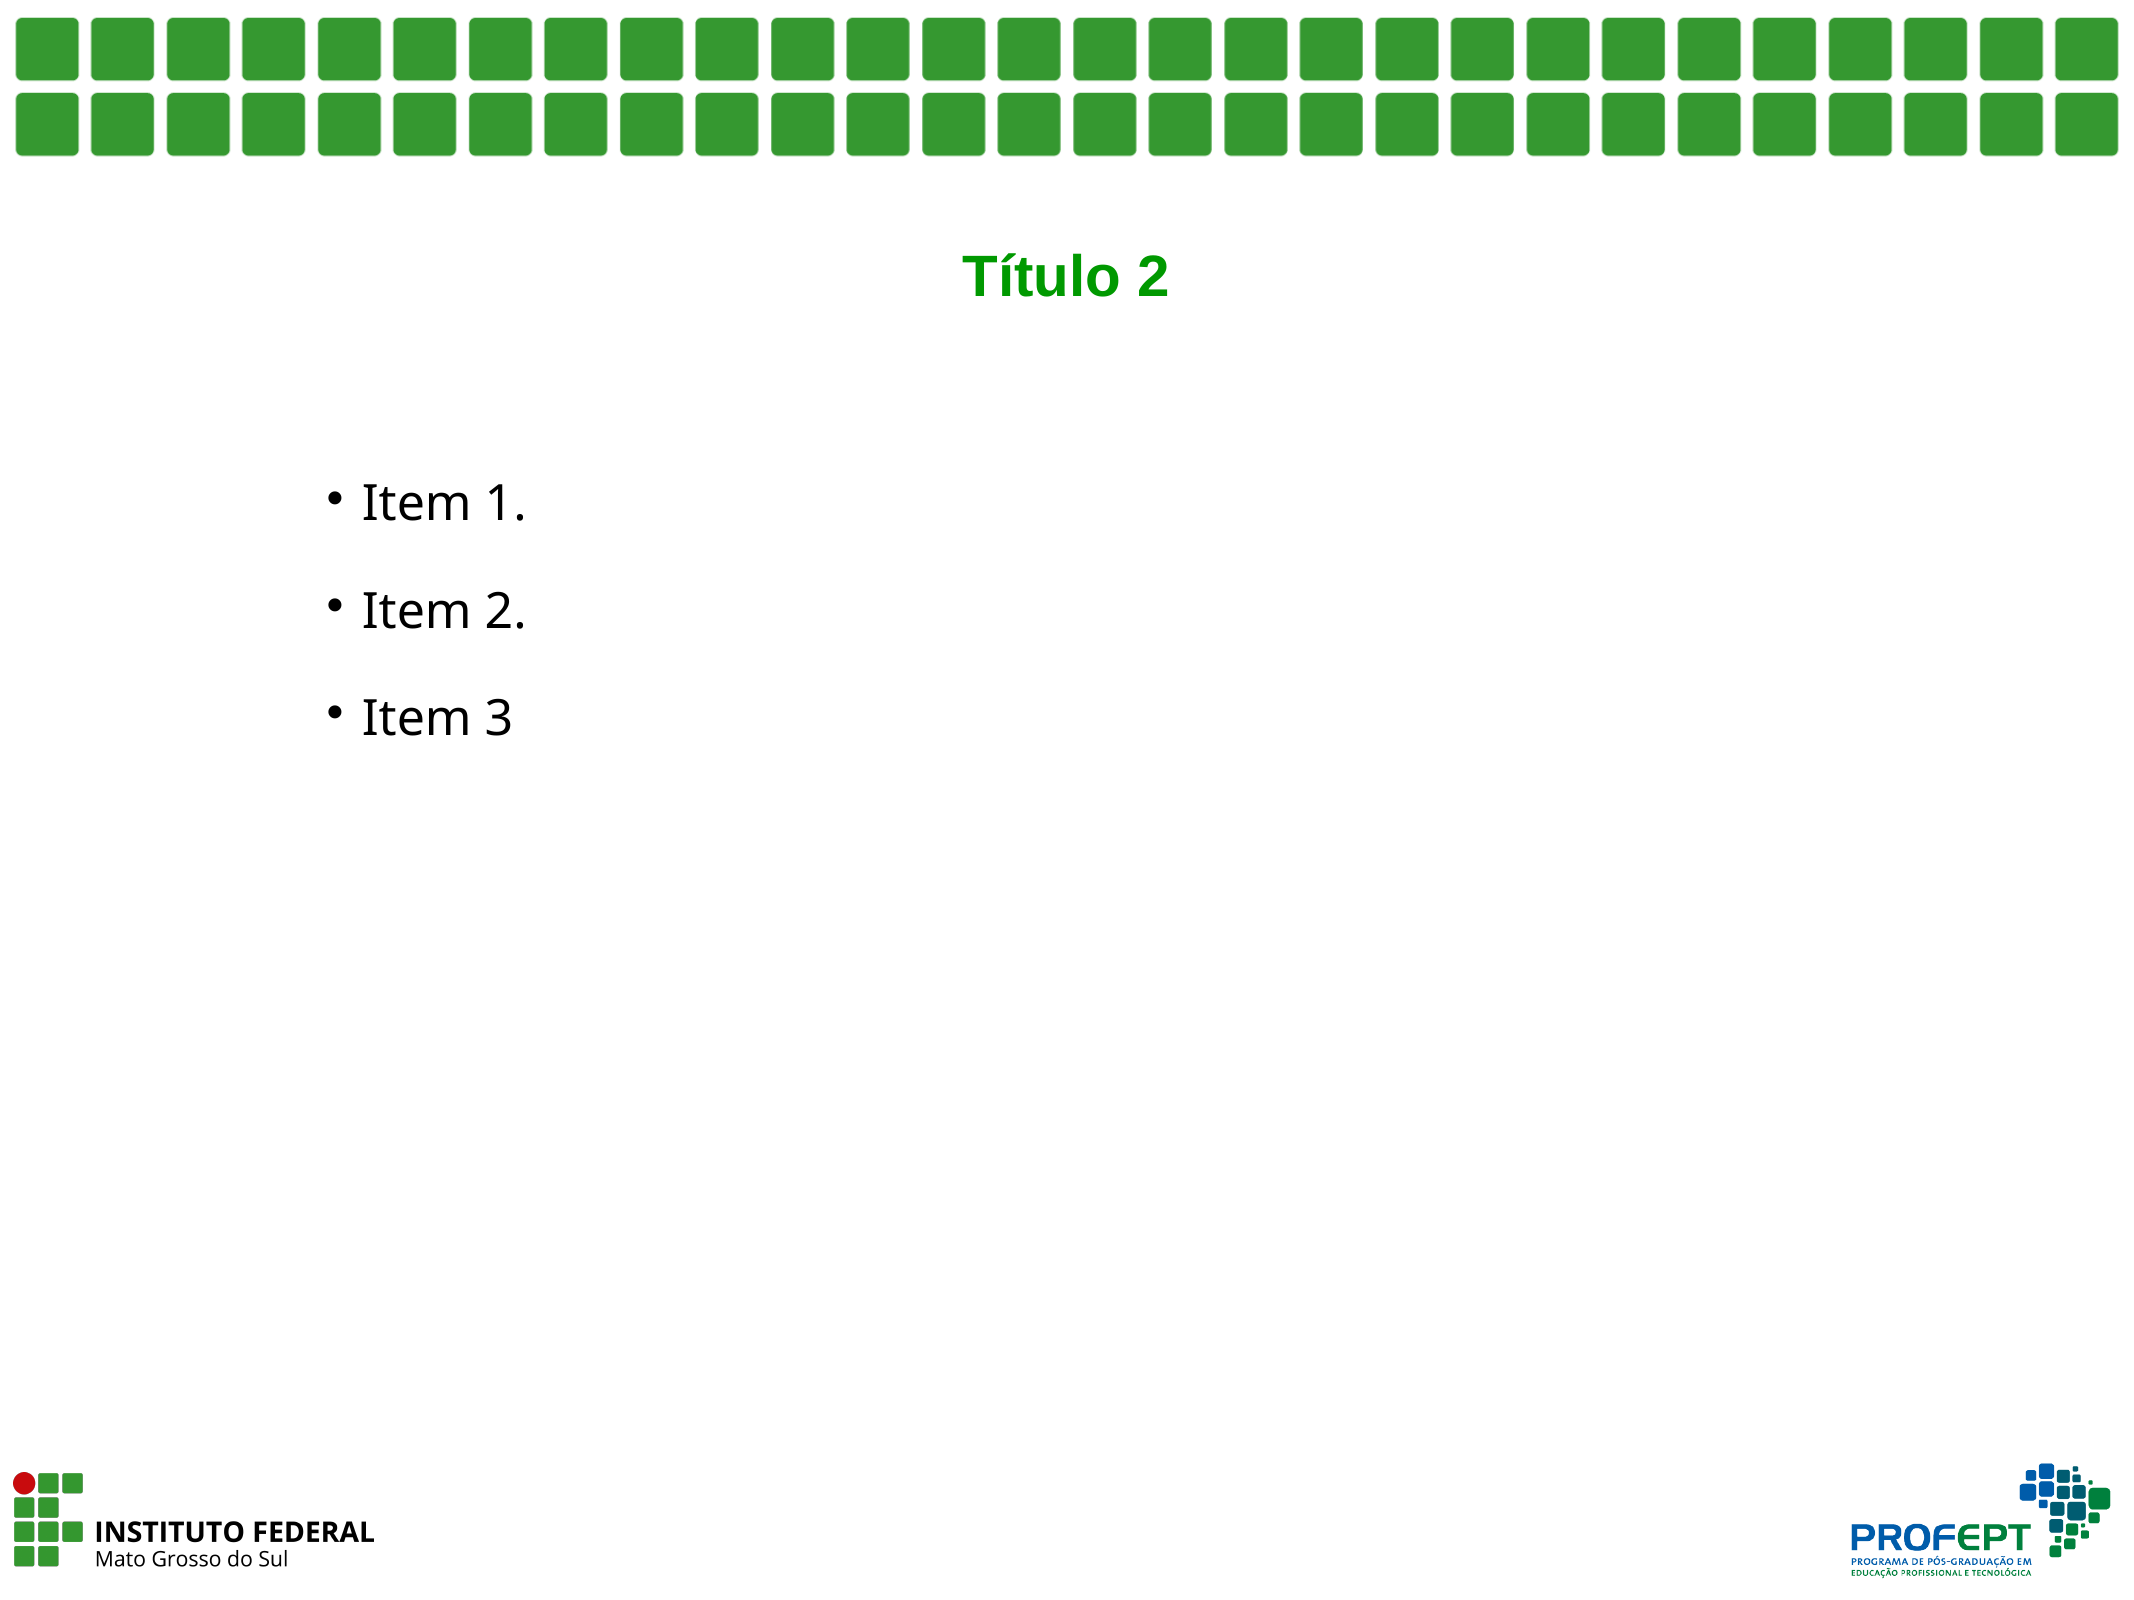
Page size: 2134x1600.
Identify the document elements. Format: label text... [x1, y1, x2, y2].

text_box Item 1. Item 2. Item 3 [312, 463, 1881, 829]
text_box Título 2 [364, 233, 1769, 313]
